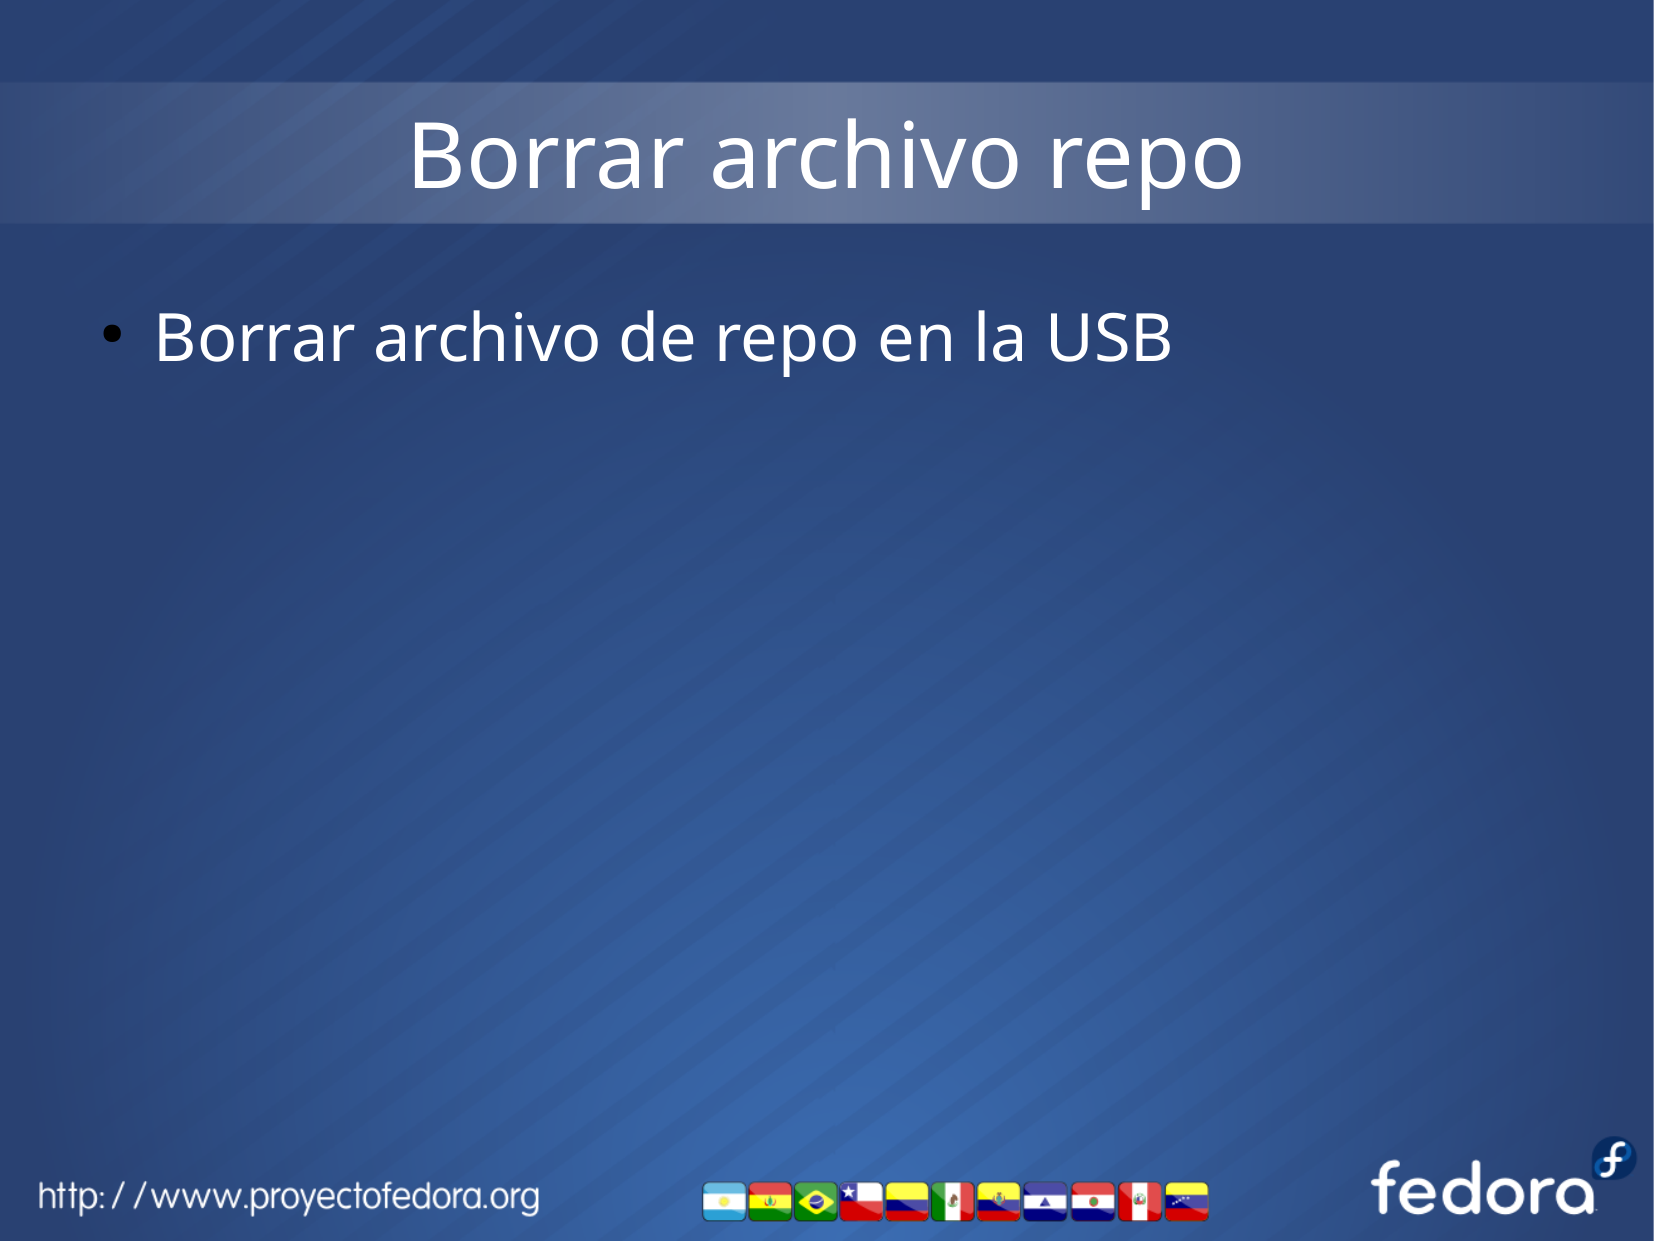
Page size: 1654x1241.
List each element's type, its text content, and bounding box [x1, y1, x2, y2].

picture [0, 0, 1654, 1241]
title Borrar archivo repo [82, 56, 1571, 250]
list Borrar archivo de repo en la USB [82, 290, 1571, 1094]
